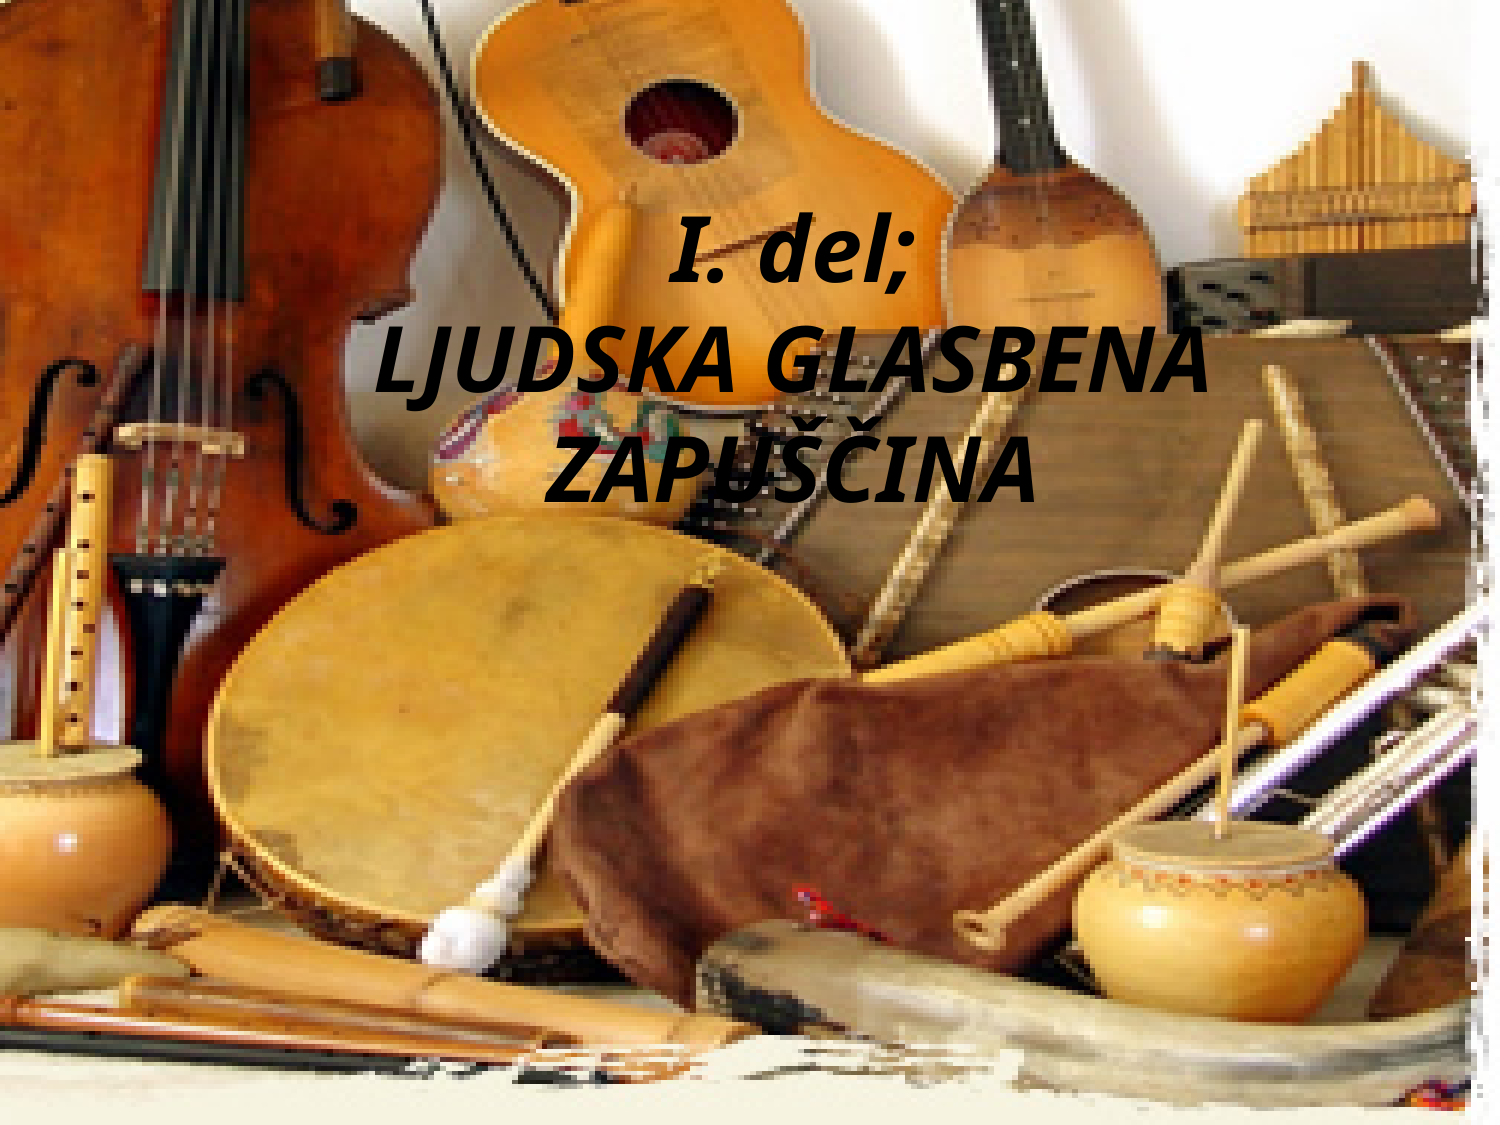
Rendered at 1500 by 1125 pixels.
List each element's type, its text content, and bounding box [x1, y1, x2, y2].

subtitle [412, 675, 1100, 875]
picture [0, 0, 1500, 1125]
title I. del; LJUDSKA GLASBENA ZAPUŠČINA [337, 183, 1250, 529]
subtitle [1091, 866, 1100, 875]
